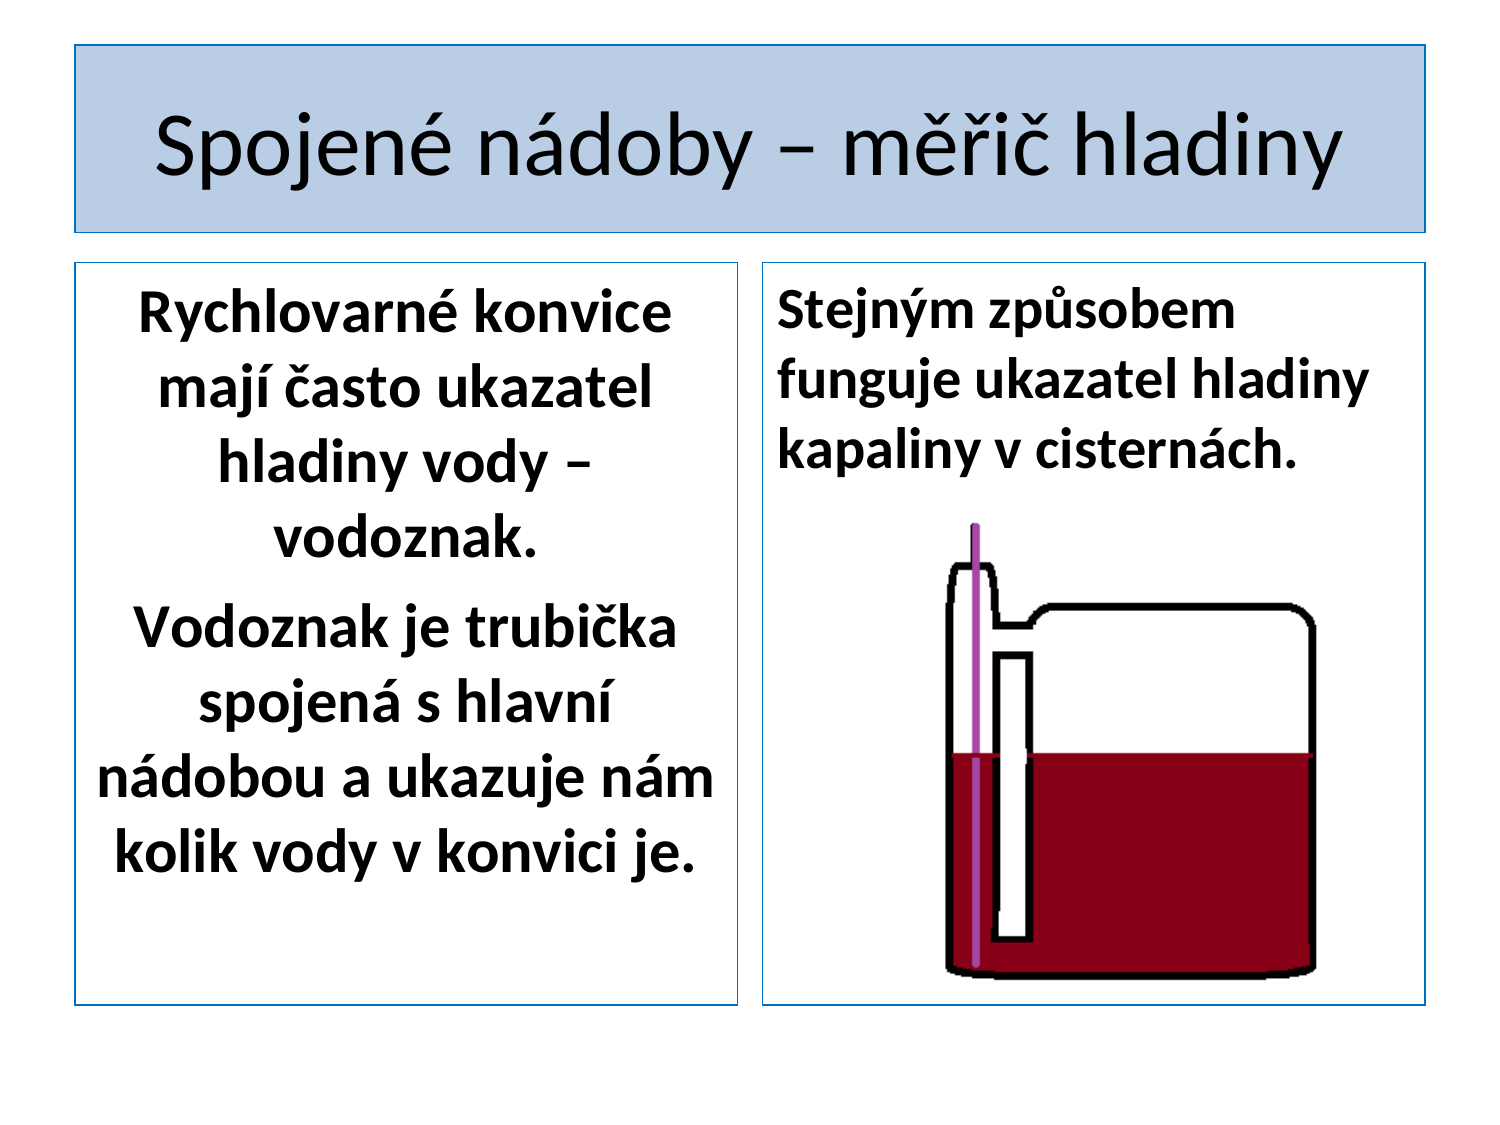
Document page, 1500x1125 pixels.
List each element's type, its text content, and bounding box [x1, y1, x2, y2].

list Stejným způsobem funguje ukazatel hladiny kapaliny v cisternách. [762, 262, 1426, 1006]
picture [927, 503, 1329, 999]
title Spojené nádoby – měřič hladiny [75, 45, 1426, 233]
list Rychlovarné konvice mají často ukazatel hladiny vody – vodoznak. Vodoznak je trubička spojená s hlavní nádobou a ukazuje nám kolik vody v konvici je. [75, 262, 738, 1006]
